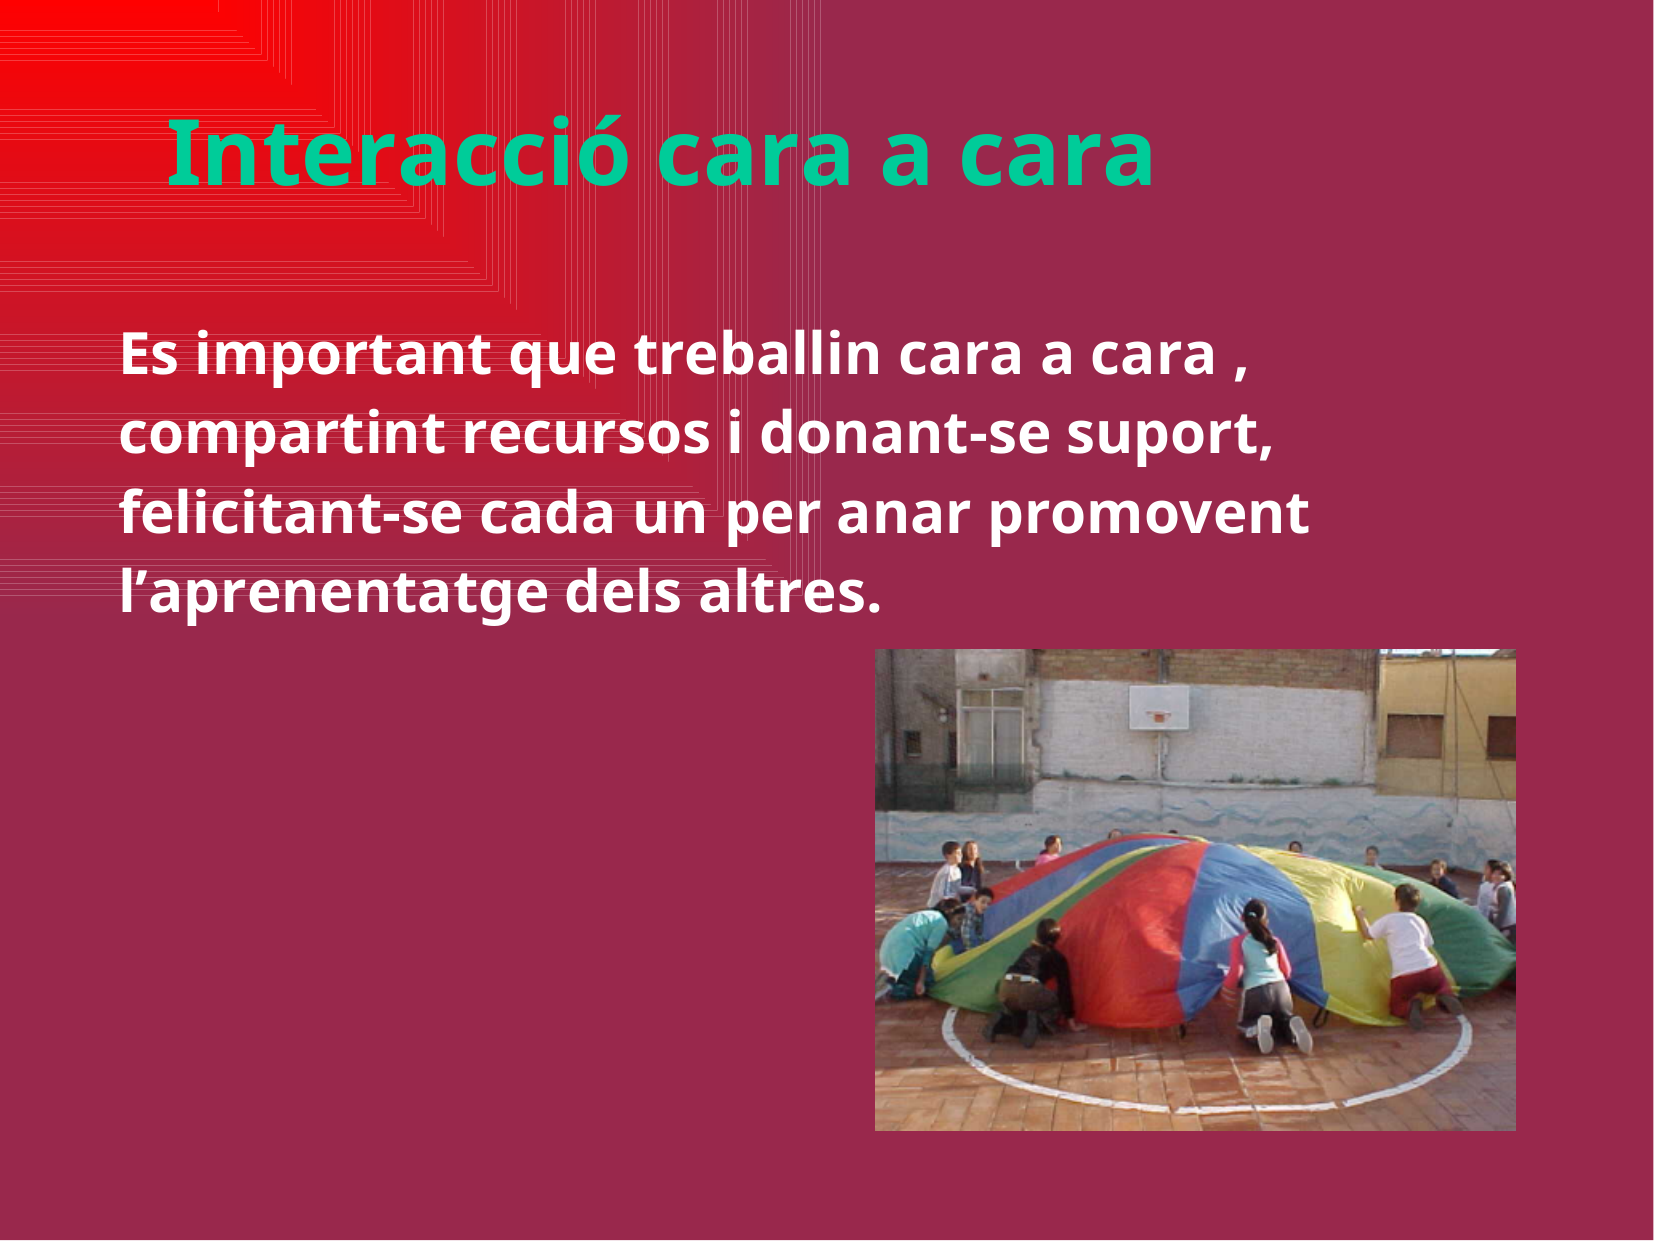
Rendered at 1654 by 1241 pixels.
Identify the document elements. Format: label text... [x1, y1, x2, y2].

text_box Es important que treballin cara a cara , compartint recursos i donant-se suport, felicitant-se cada un per anar promovent l’aprenentatge dels altres. [118, 312, 1506, 637]
text_box Interacció cara a cara [166, 87, 1160, 220]
picture [875, 649, 1516, 1131]
